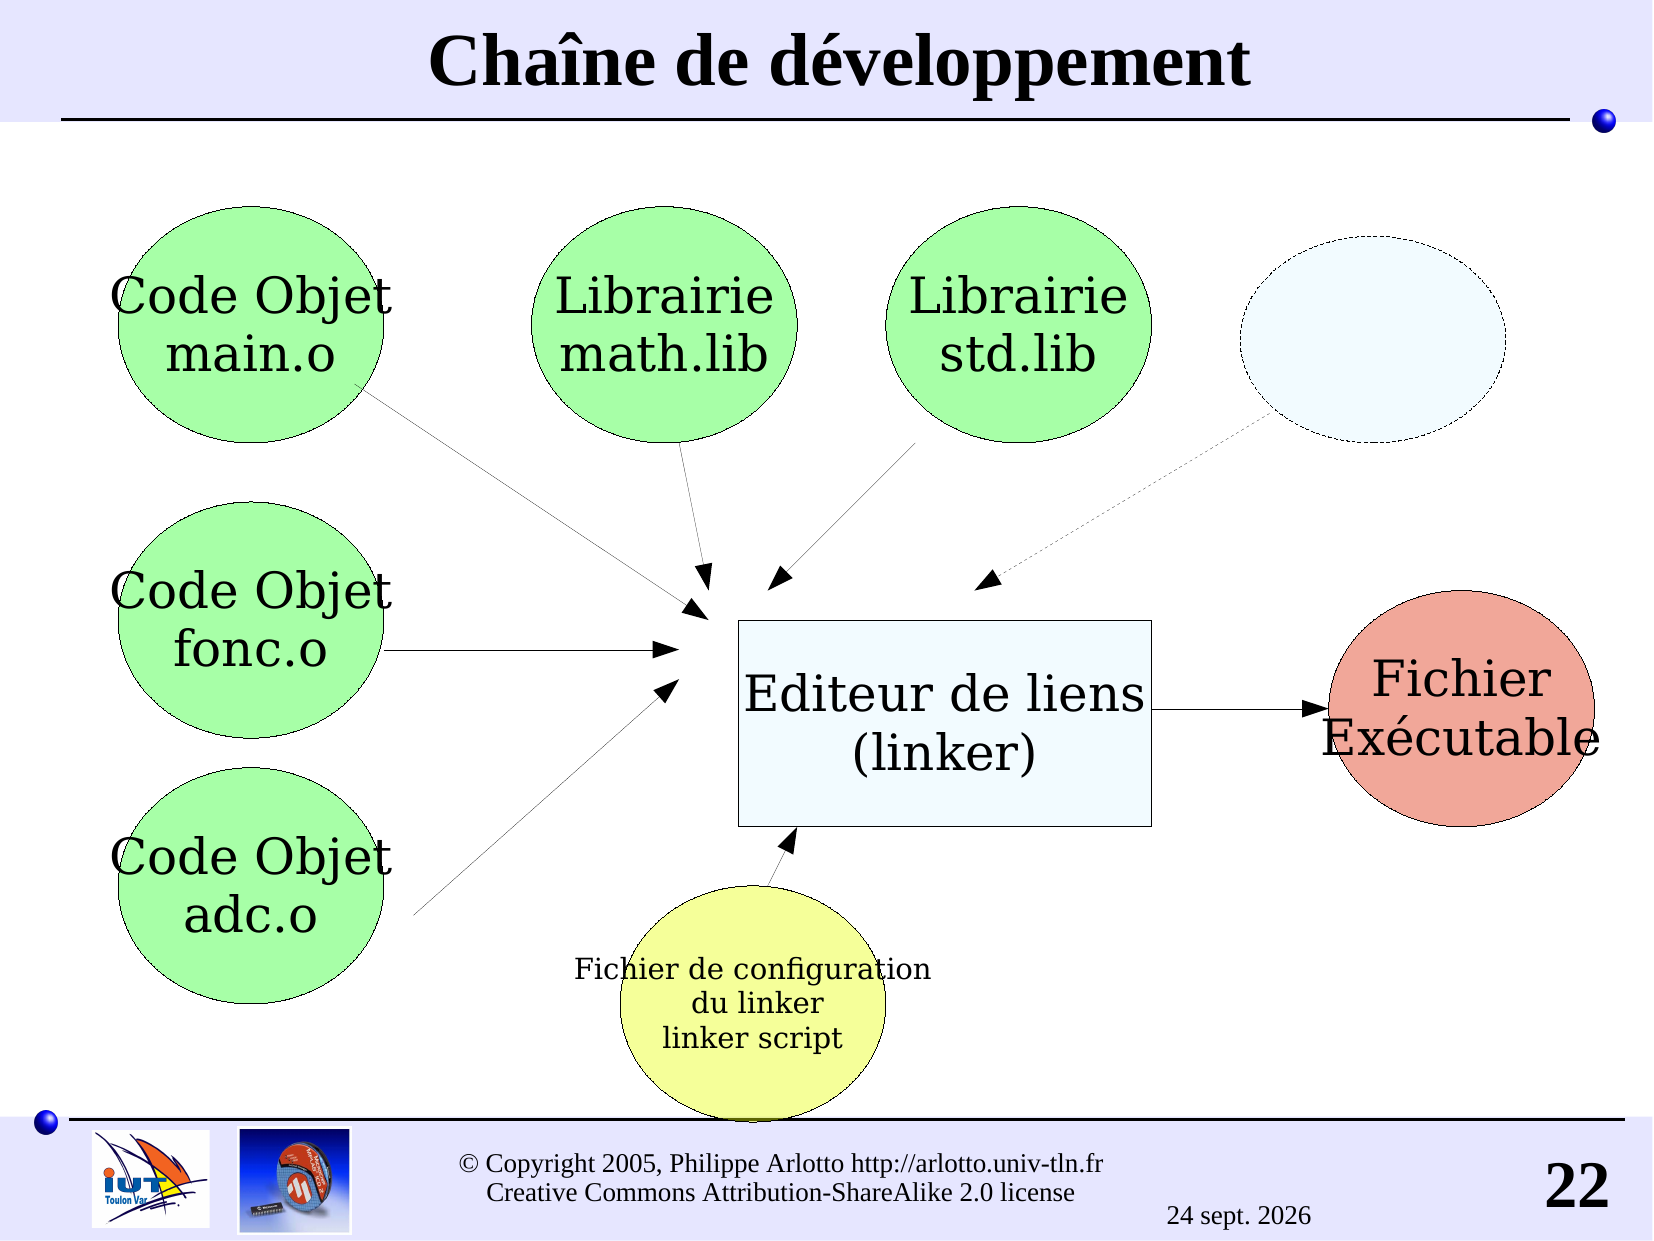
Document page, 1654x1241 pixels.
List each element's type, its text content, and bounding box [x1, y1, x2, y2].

text_box Fichier de configuration du linker linker script [620, 885, 886, 1123]
text_box [1240, 236, 1506, 443]
picture [237, 1126, 352, 1235]
text_box Code Objet main.o [118, 206, 384, 443]
text_box Fichier Exécutable [1328, 590, 1595, 827]
title Chaîne de développement [95, 14, 1585, 107]
text_box Code Objet fonc.o [118, 501, 384, 739]
text_box Librairie math.lib [531, 206, 798, 443]
text_box Code Objet adc.o [118, 767, 384, 1004]
text_box Editeur de liens (linker) [738, 620, 1152, 827]
text_box Librairie std.lib [885, 206, 1152, 443]
